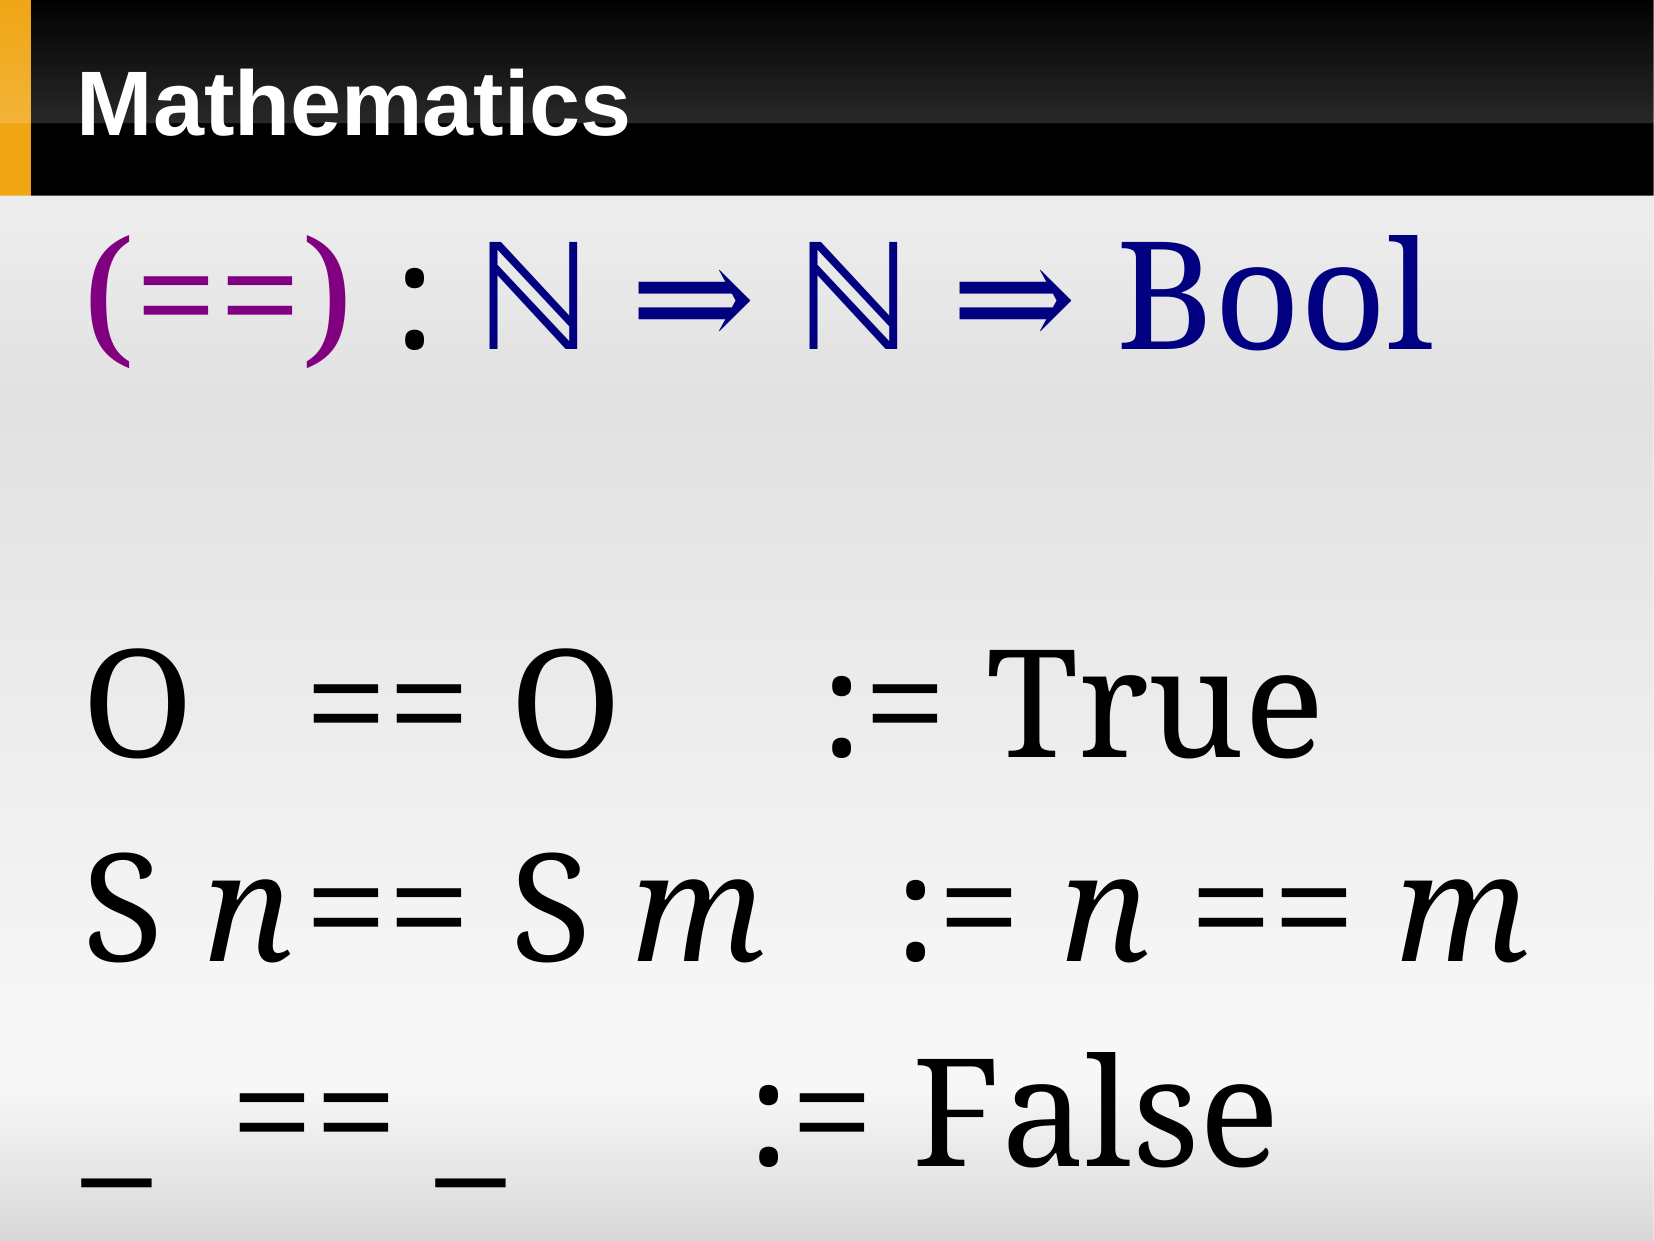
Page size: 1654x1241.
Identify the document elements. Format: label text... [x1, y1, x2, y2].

title Mathematics [76, 0, 1565, 208]
picture [0, 0, 1654, 1241]
subtitle (==) : ℕ ⇒ ℕ ⇒ Bool O == O := True S n == S m := n == m _ == _ := False [82, 297, 1571, 1102]
